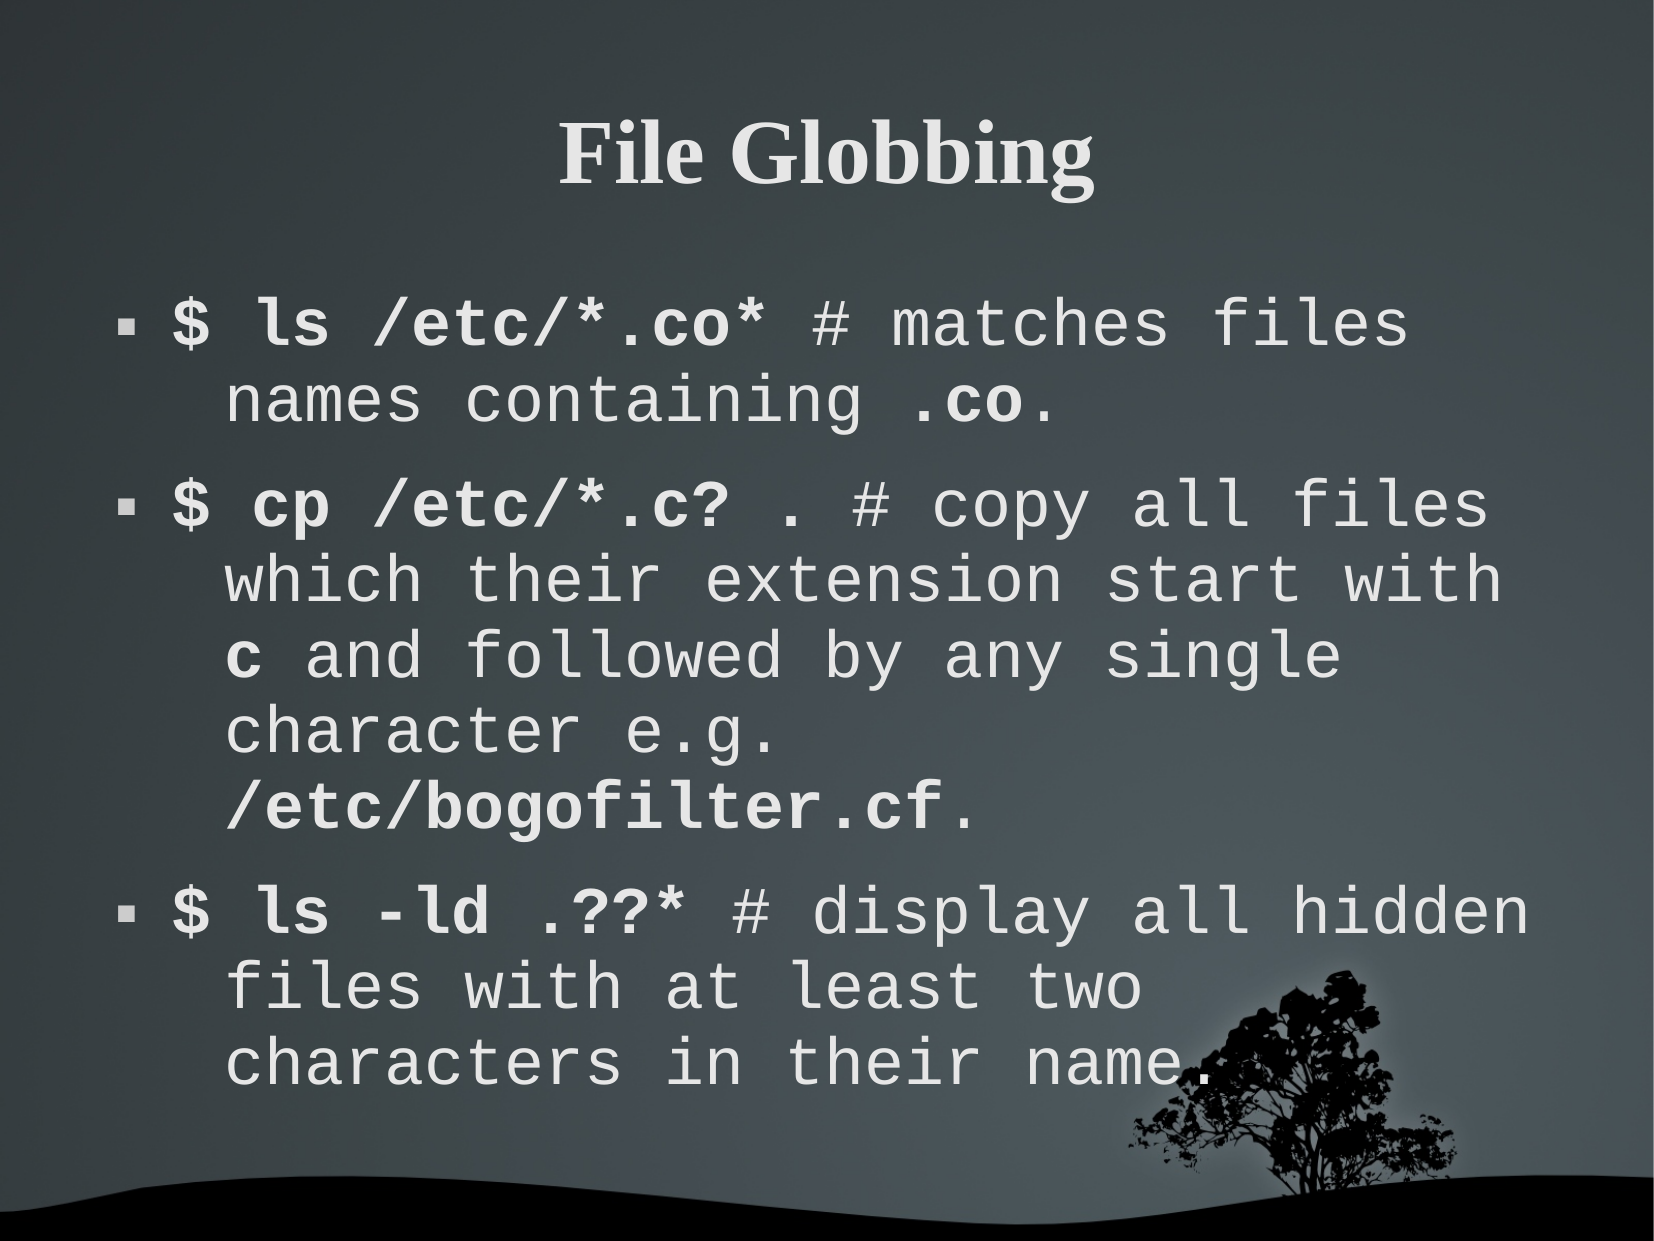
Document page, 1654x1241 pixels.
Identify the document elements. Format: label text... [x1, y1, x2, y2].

picture [0, 0, 1654, 1241]
list $ ls /etc/*.co* # matches files names containing .co. $ cp /etc/*.c? . # copy all files which their extension start with c and followed by any single character e.g. /etc/bogofilter.cf. $ ls -ld .??* # display all hidden files with at least two characters in their name. [82, 290, 1571, 1109]
title File Globbing [82, 33, 1572, 273]
